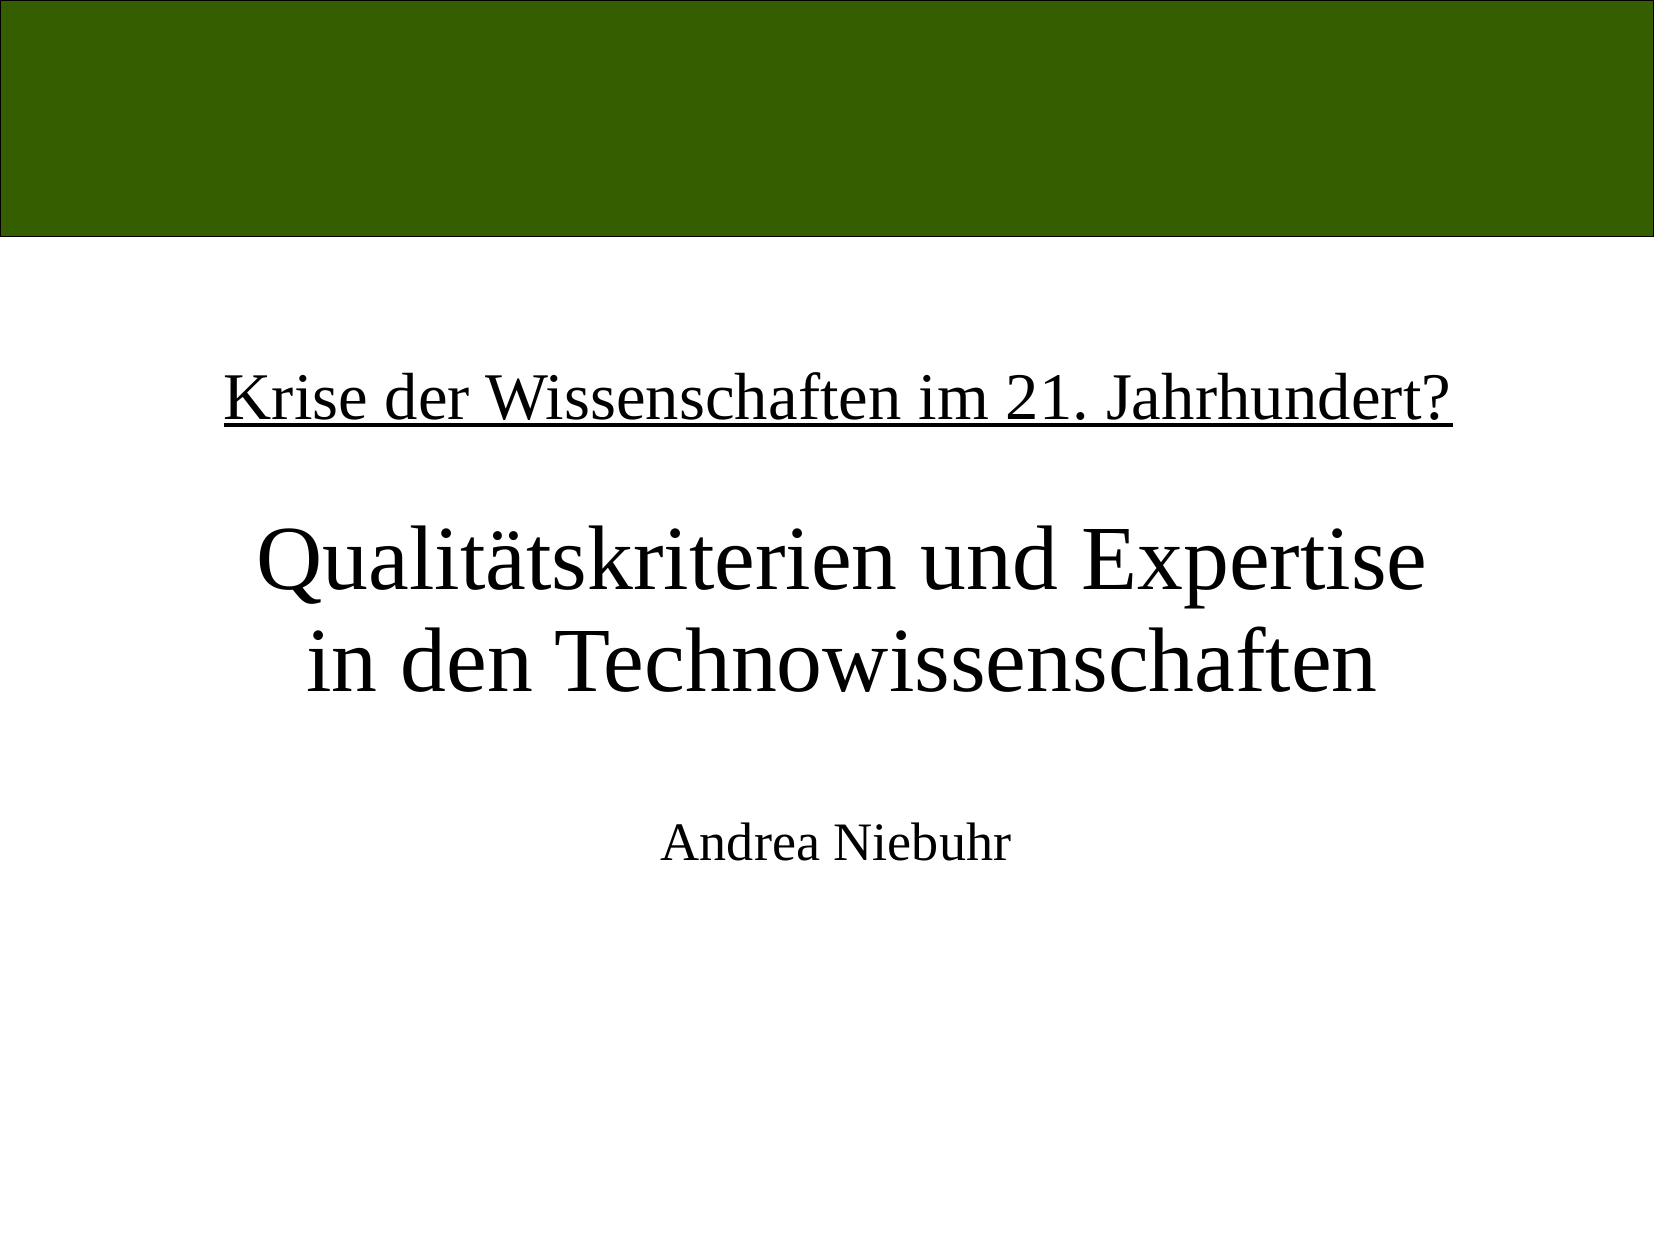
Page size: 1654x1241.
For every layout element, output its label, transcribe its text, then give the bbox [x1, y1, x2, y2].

subtitle Krise der Wissenschaften im 21. Jahrhundert? Qualitätskriterien und Expertise in den Technowissenschaften Andrea Niebuhr [82, 237, 1571, 1109]
text_box [0, 0, 1654, 237]
